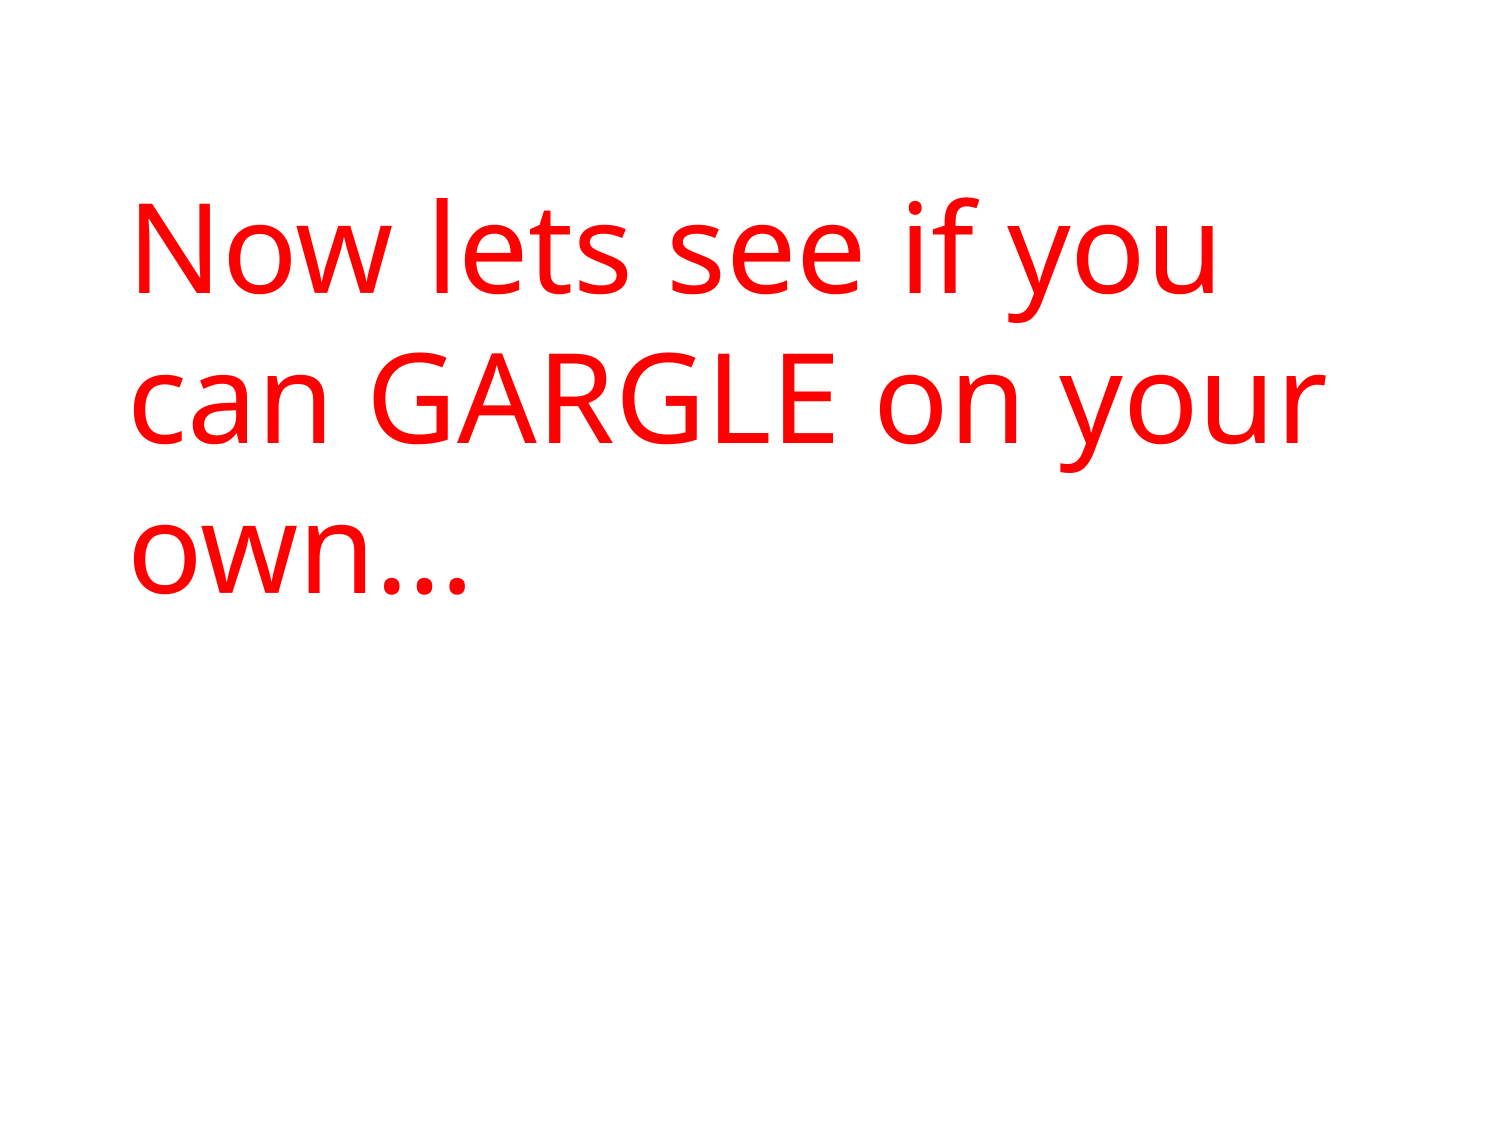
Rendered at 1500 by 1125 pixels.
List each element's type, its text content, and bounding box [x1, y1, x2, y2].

text_box Now lets see if you can GARGLE on your own… [112, 160, 1353, 631]
